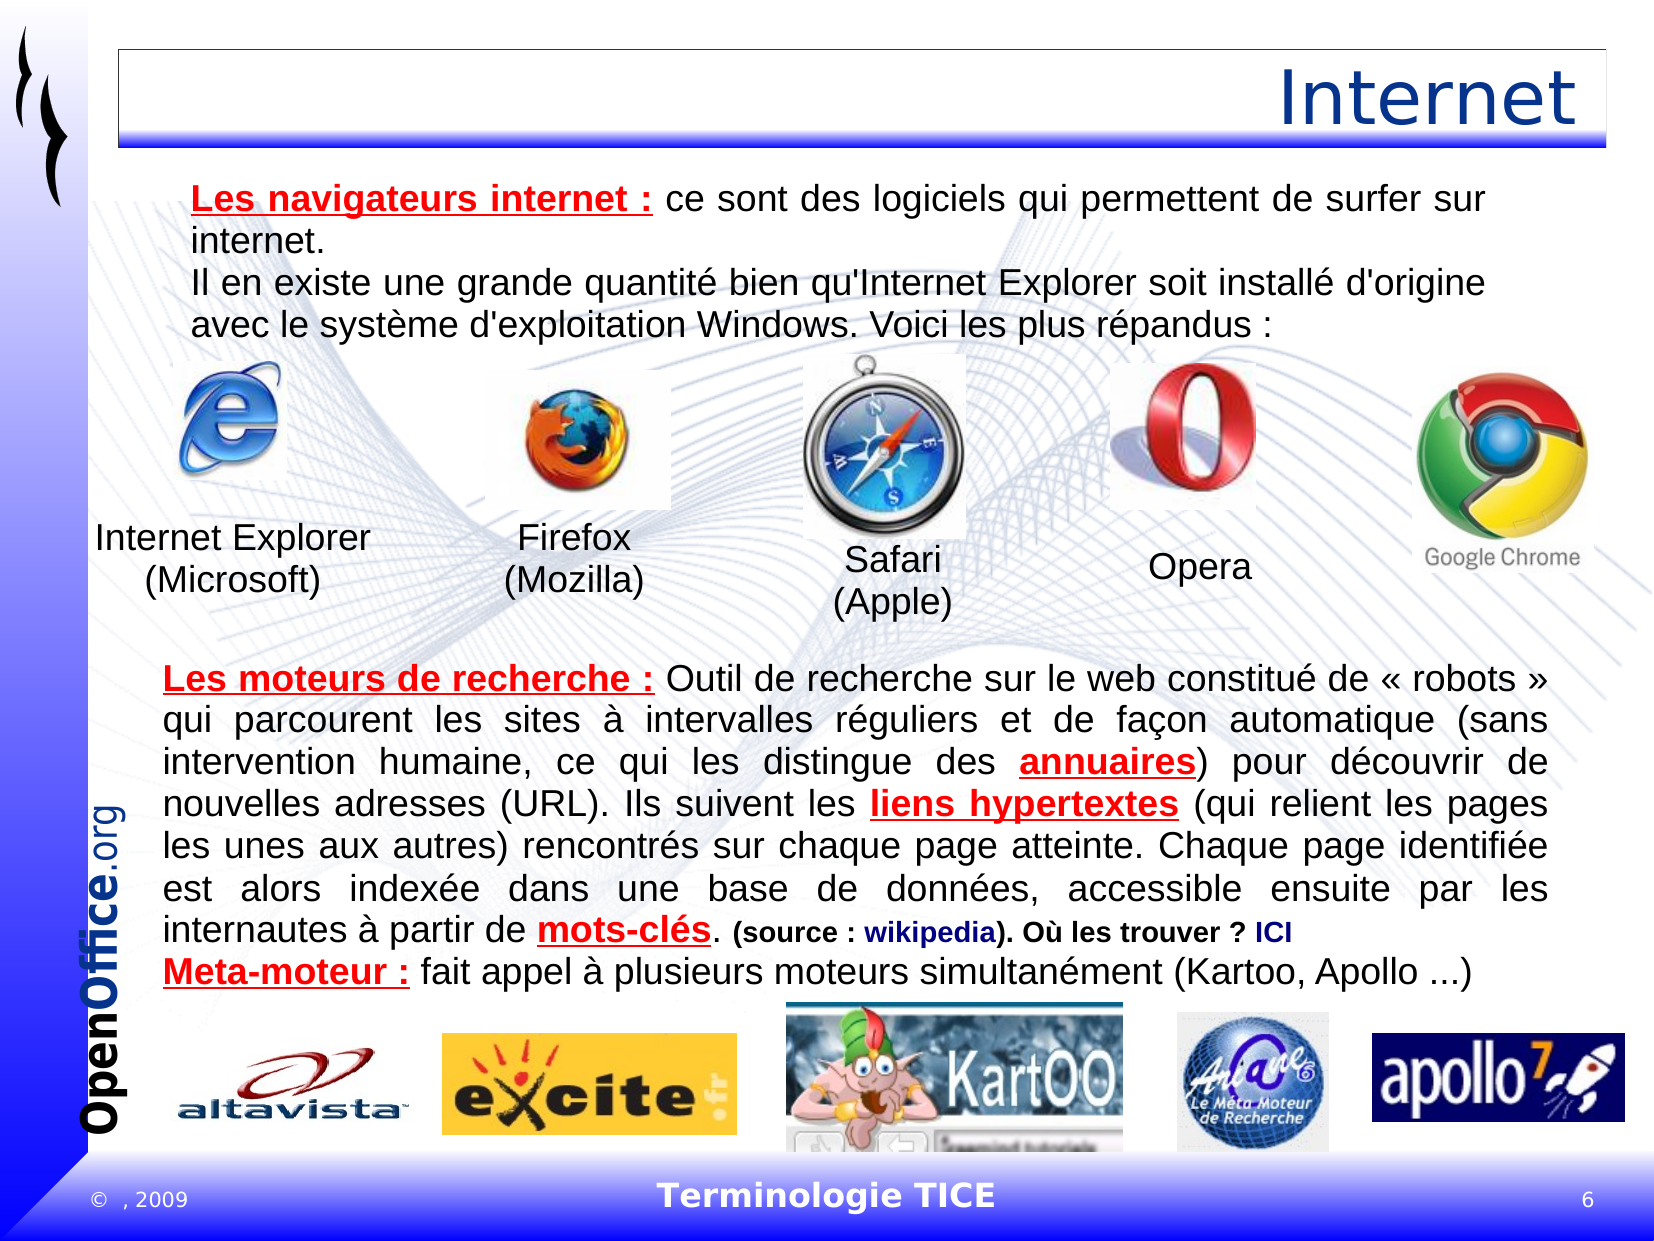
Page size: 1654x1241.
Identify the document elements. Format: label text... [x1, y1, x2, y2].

picture [1412, 366, 1594, 573]
picture [1177, 1012, 1329, 1152]
picture [442, 1033, 737, 1135]
title Internet [118, 54, 1607, 143]
text_box Les navigateurs internet : ce sont des logiciels qui permettent de surfer sur internet. Il en existe une grande quantité bien qu'Internet Explorer soit installé d'origine avec le système d'exploitation Windows. Voici les plus répandus : [175, 170, 1536, 355]
picture [786, 1002, 1123, 1152]
picture [170, 1039, 414, 1123]
text_box Safari (Apple) [817, 531, 969, 631]
text_box Les moteurs de recherche : Outil de recherche sur le web constitué de « robots » qui parcourent les sites à intervalles réguliers et de façon automatique (sans intervention humaine, ce qui les distingue des annuaires) pour découvrir de nouvelles adresses (URL). Ils suivent les liens hypertextes (qui relient les pages les unes aux autres) rencontrés sur chaque page atteinte. Chaque page identifiée est alors indexée dans une base de données, accessible ensuite par les internautes à partir de mots-clés. (source : wikipedia). Où les trouver ? ICI Meta-moteur : fait appel à plusieurs moteurs simultanément (Kartoo, Apollo ...) [147, 649, 1565, 1007]
text_box Internet Explorer (Microsoft) [79, 509, 405, 609]
picture [173, 361, 287, 480]
picture [1372, 1033, 1625, 1123]
picture [1110, 363, 1256, 510]
picture [485, 370, 671, 510]
text_box Firefox (Mozilla) [488, 509, 660, 609]
picture [803, 354, 966, 539]
text_box Opera [1133, 538, 1268, 596]
